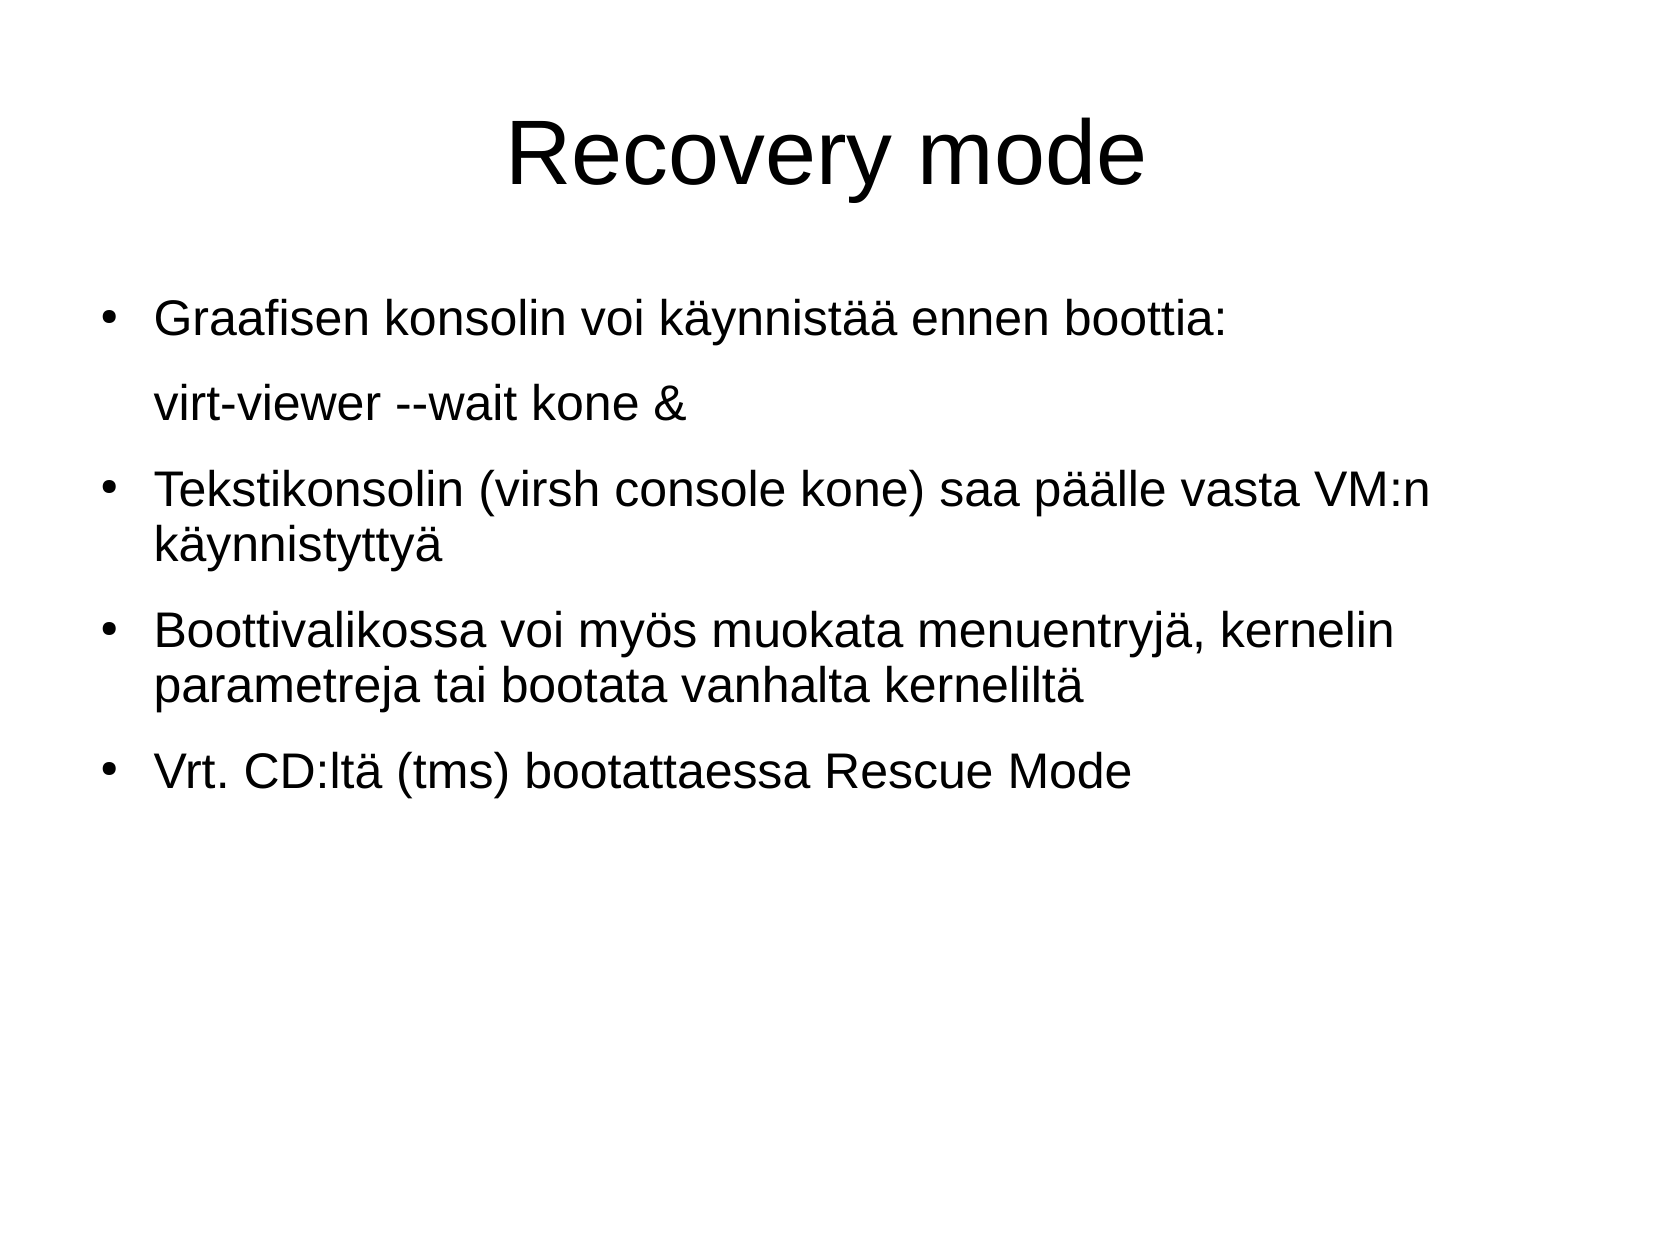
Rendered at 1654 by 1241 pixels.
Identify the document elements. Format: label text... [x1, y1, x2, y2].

title Recovery mode [82, 49, 1571, 257]
list Graafisen konsolin voi käynnistää ennen boottia: virt-viewer --wait kone & Tekstikonsolin (virsh console kone) saa päälle vasta VM:n käynnistyttyä Boottivalikossa voi myös muokata menuentryjä, kernelin parametreja tai bootata vanhalta kerneliltä Vrt. CD:ltä (tms) bootattaessa Rescue Mode [82, 290, 1571, 1010]
